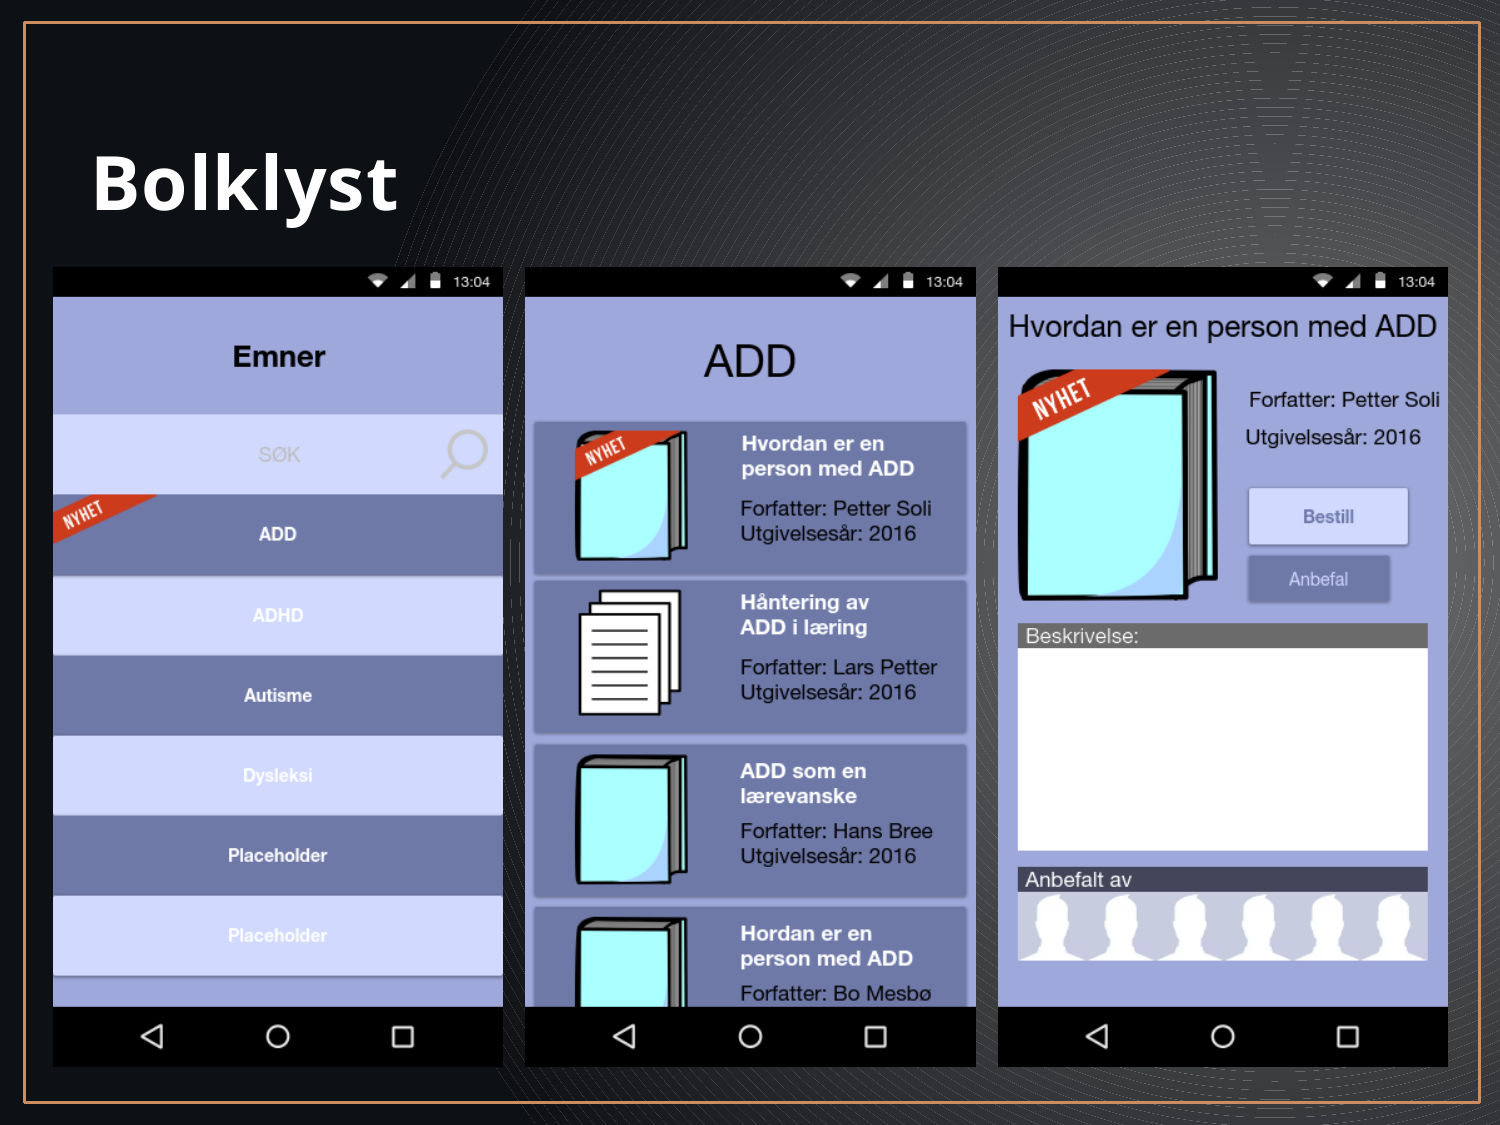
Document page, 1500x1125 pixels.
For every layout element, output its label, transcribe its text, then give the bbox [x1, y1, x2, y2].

picture [53, 267, 503, 1067]
title Bolklyst [75, 45, 1426, 233]
picture [998, 267, 1448, 1067]
picture [525, 267, 976, 1067]
